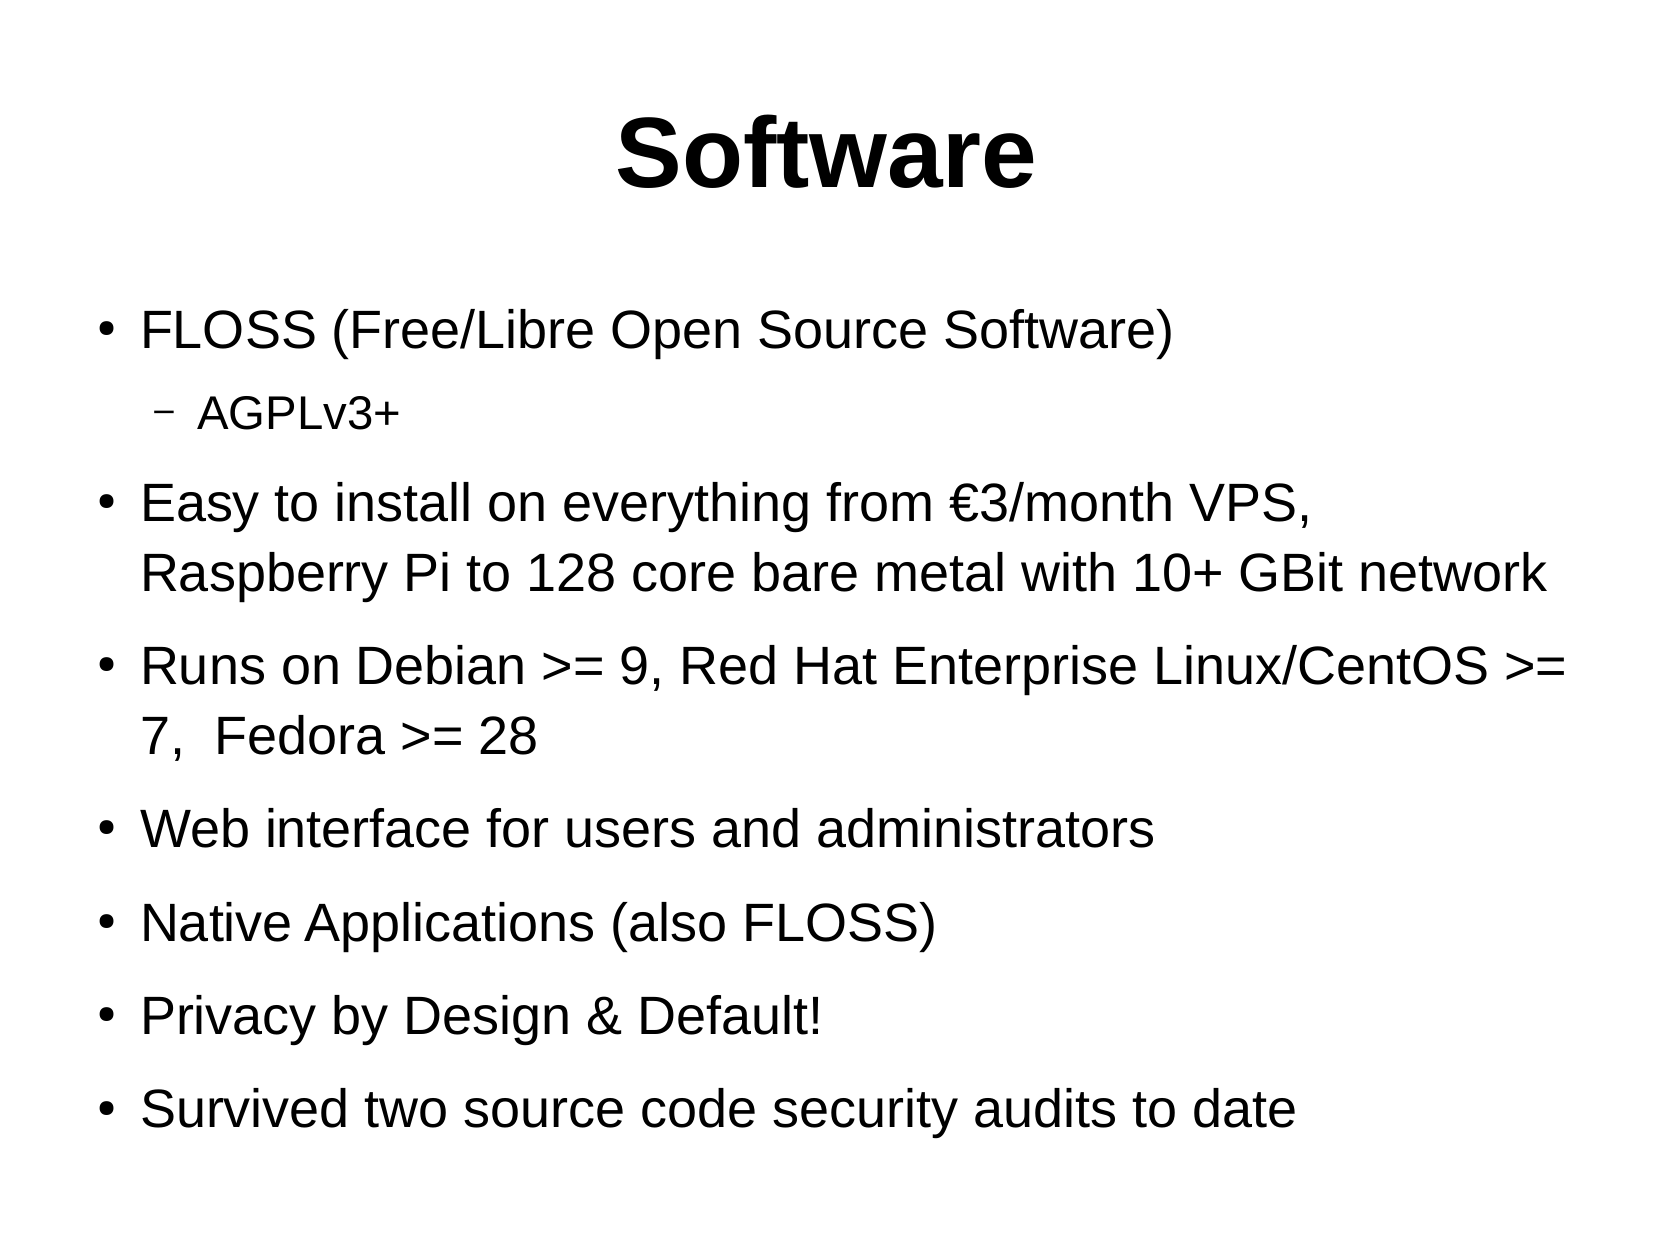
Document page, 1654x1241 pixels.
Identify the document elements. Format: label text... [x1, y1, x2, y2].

list FLOSS (Free/Libre Open Source Software) AGPLv3+ Easy to install on everything from €3/month VPS, Raspberry Pi to 128 core bare metal with 10+ GBit network Runs on Debian >= 9, Red Hat Enterprise Linux/CentOS >= 7, Fedora >= 28 Web interface for users and administrators Native Applications (also FLOSS) Privacy by Design & Default! Survived two source code security audits to date [82, 290, 1571, 1156]
title Software [82, 49, 1571, 257]
